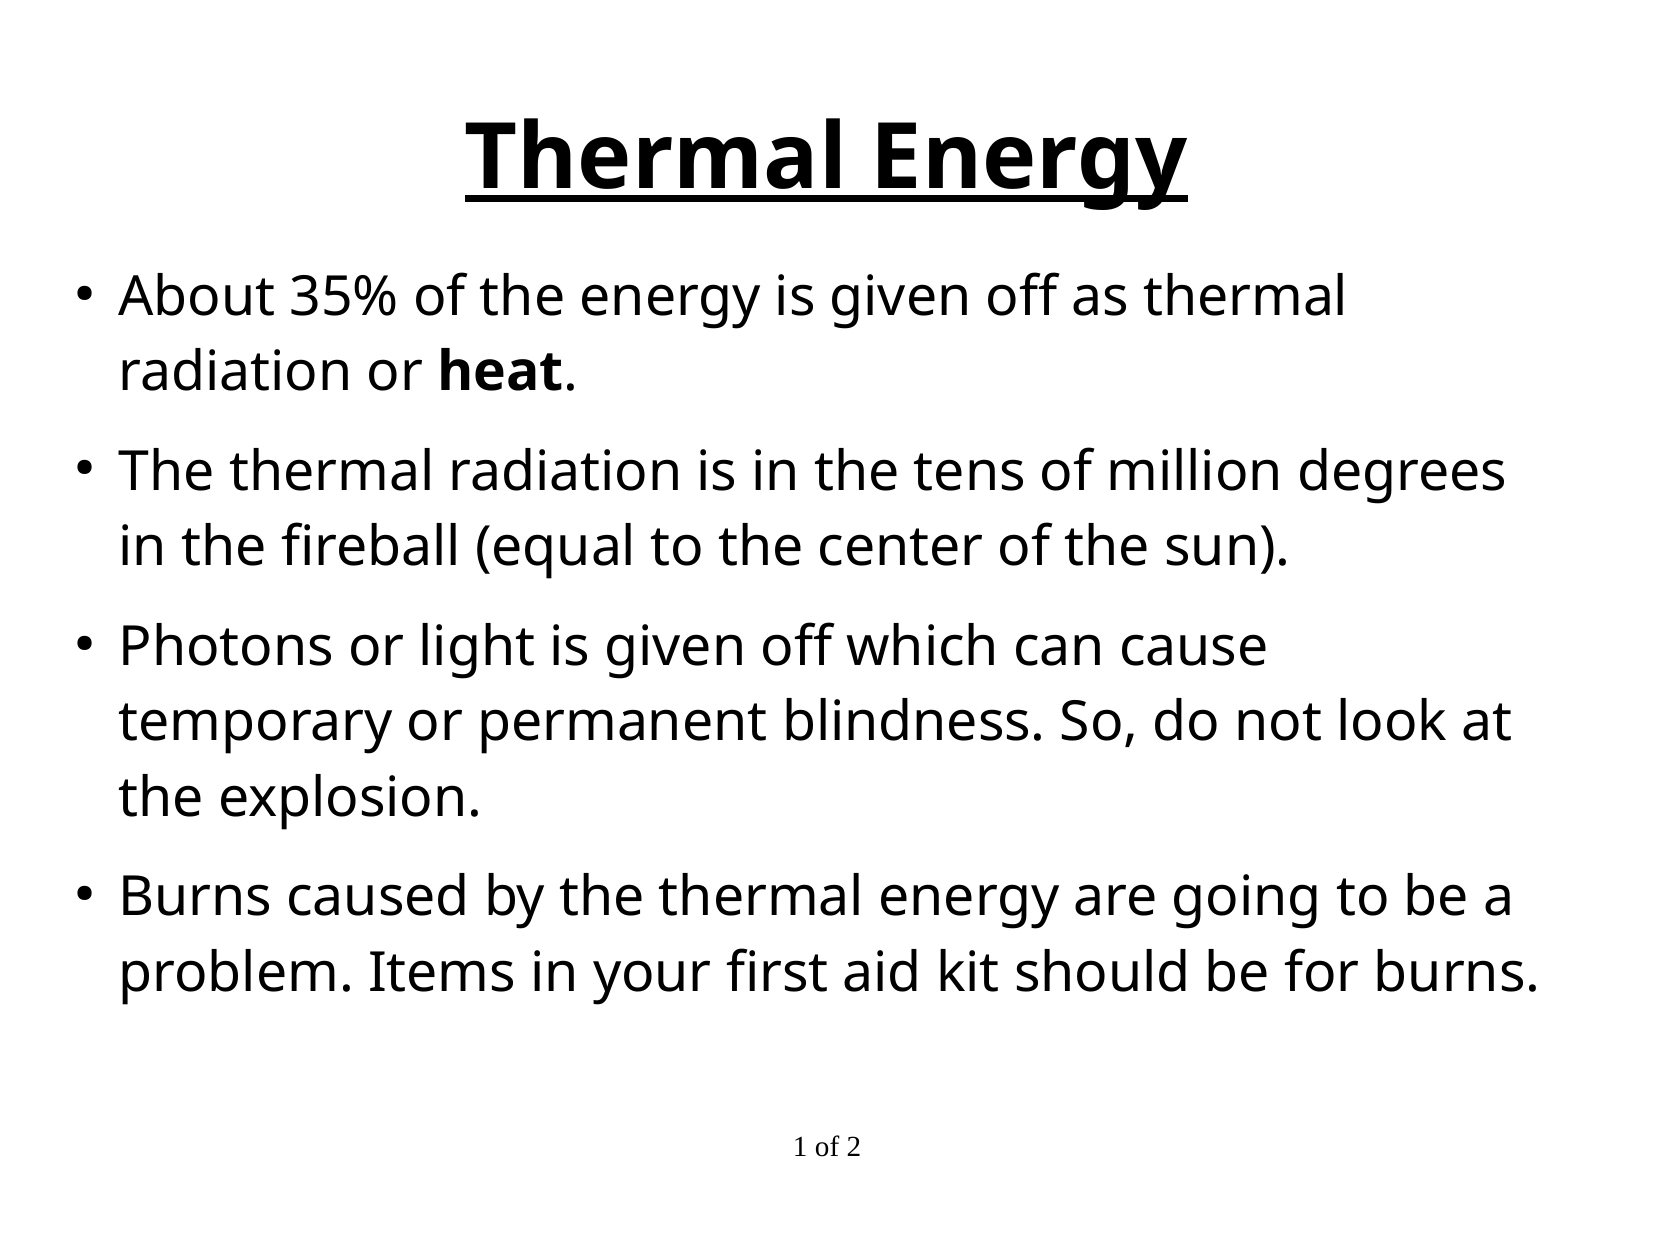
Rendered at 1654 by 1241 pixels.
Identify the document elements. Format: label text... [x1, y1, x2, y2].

title Thermal Energy [82, 49, 1571, 257]
list About 35% of the energy is given off as thermal radiation or heat. The thermal radiation is in the tens of million degrees in the fireball (equal to the center of the sun). Photons or light is given off which can cause temporary or permanent blindness. So, do not look at the explosion. Burns caused by the thermal energy are going to be a problem. Items in your first aid kit should be for burns. [60, 256, 1548, 1111]
